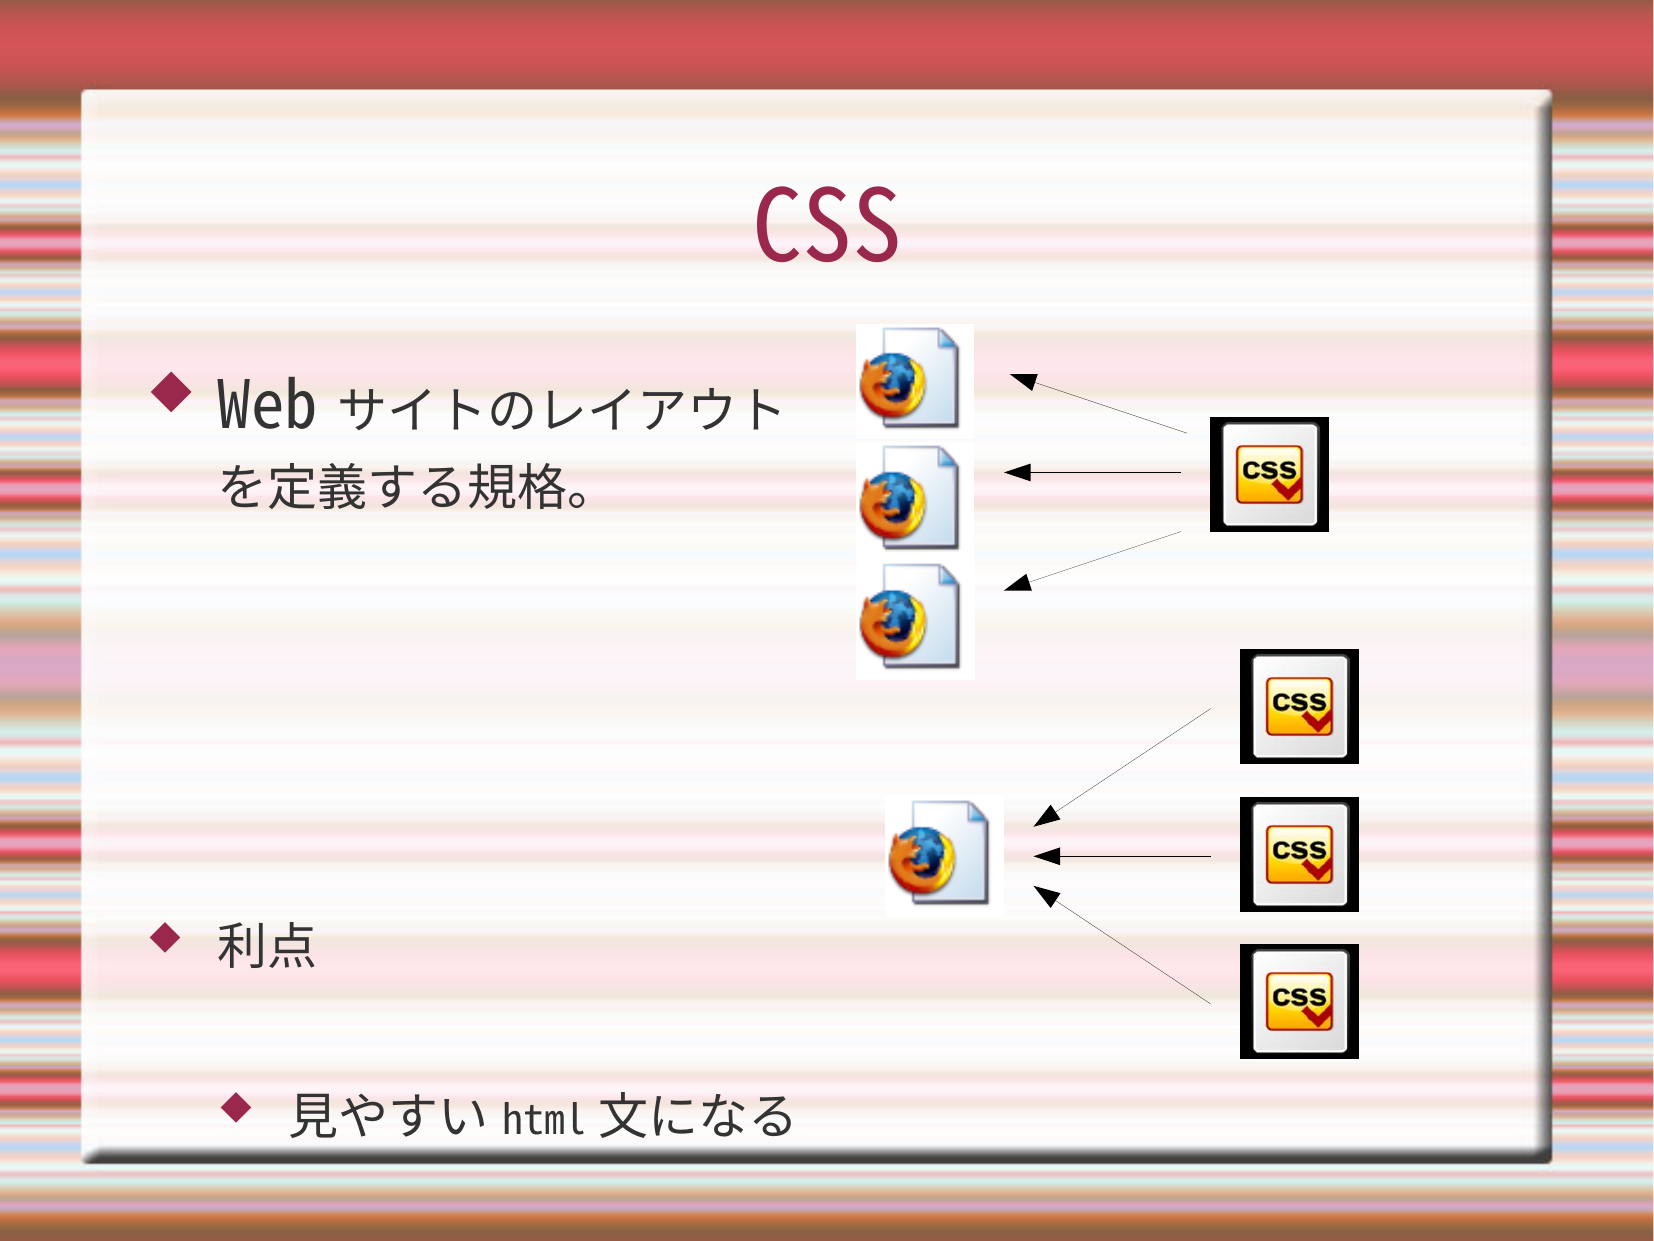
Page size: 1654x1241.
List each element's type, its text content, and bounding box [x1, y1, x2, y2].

title CSS [121, 114, 1534, 322]
list Webサイトのレイアウトを定義する規格。 利点 見やすいhtml文になる リニューアルが楽 [134, 350, 809, 1133]
picture [0, 0, 1654, 1241]
